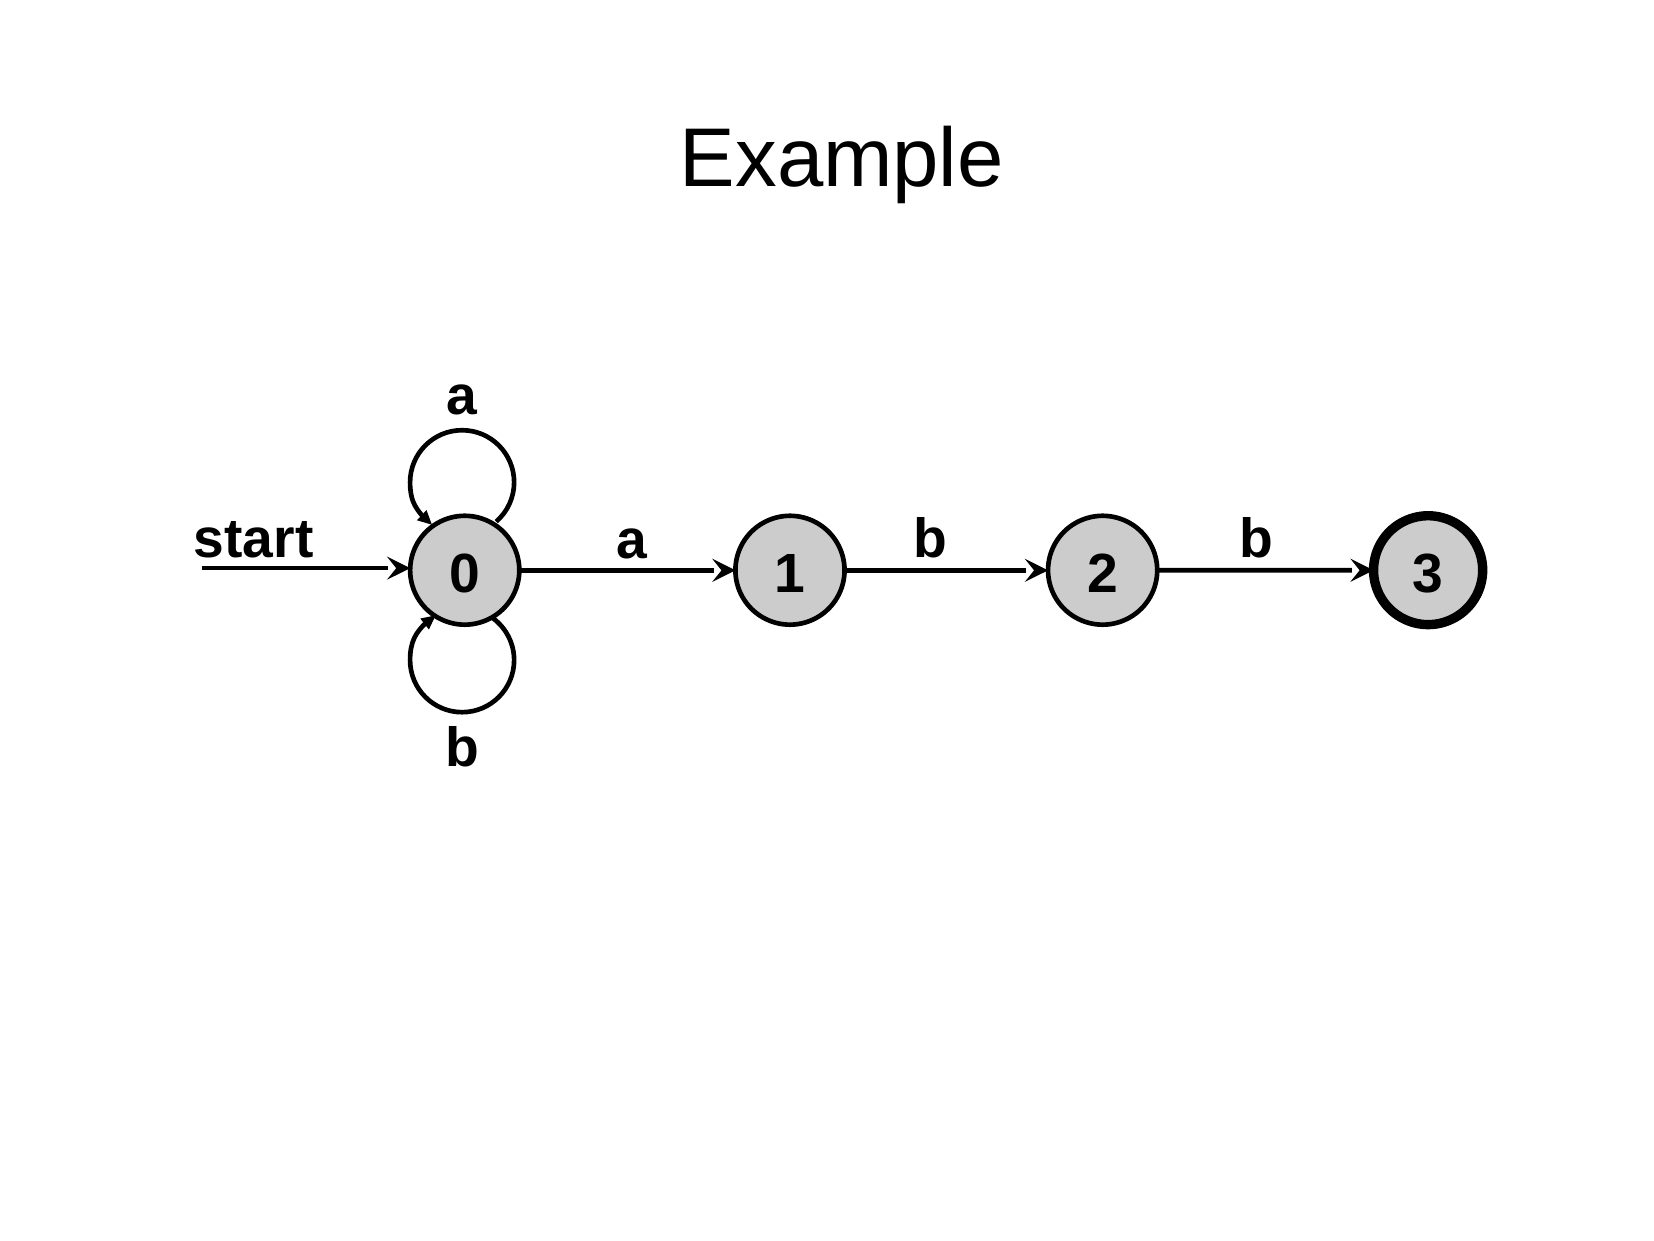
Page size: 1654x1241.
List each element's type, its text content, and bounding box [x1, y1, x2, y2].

text_box b [423, 711, 502, 778]
text_box b [891, 502, 971, 568]
text_box 3 [1373, 515, 1483, 625]
text_box 2 [1048, 515, 1158, 625]
text_box start [162, 502, 346, 569]
text_box 0 [410, 515, 520, 625]
text_box 1 [735, 515, 845, 625]
title Example [82, 49, 1571, 257]
text_box b [1217, 502, 1296, 567]
text_box a [592, 502, 671, 568]
text_box a [423, 359, 502, 426]
